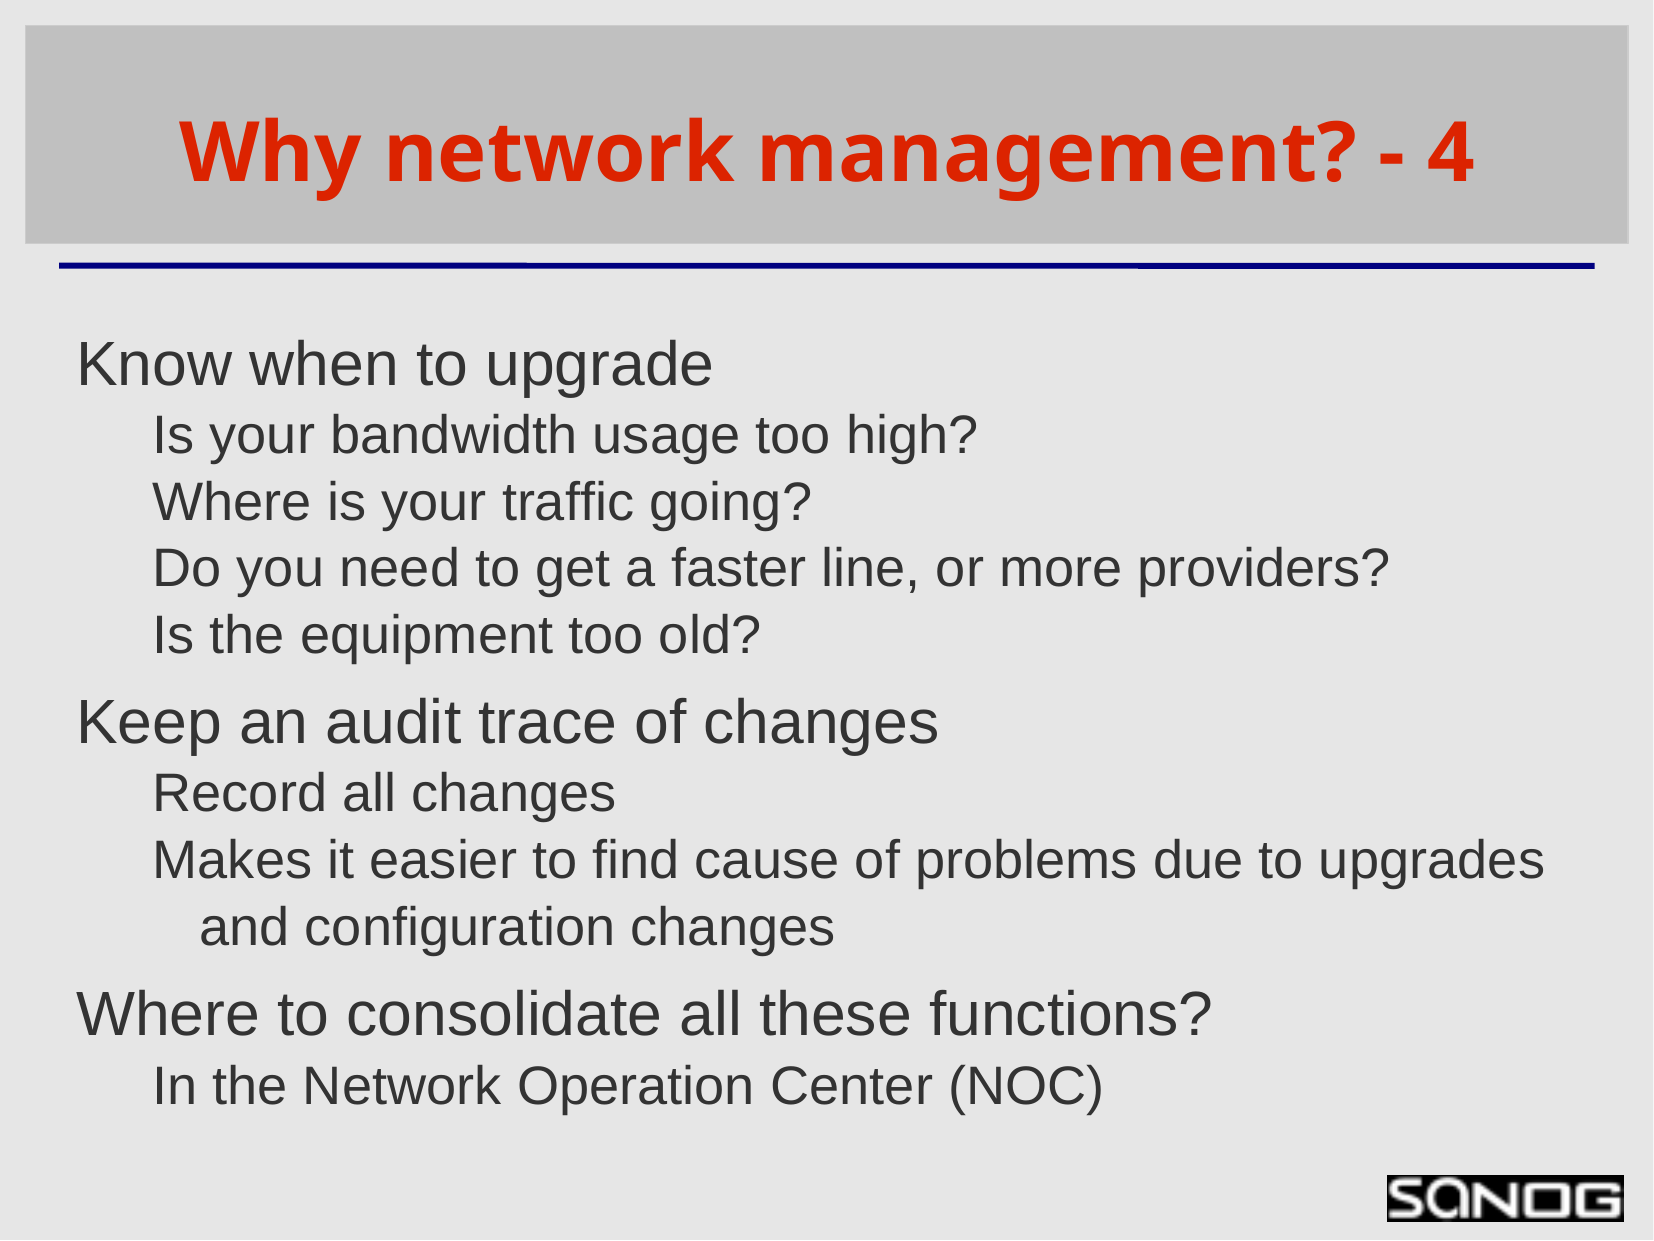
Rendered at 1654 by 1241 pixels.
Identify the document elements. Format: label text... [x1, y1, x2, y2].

title Why network management? - 4 [121, 46, 1534, 254]
list Know when to upgrade Is your bandwidth usage too high? Where is your traffic going? Do you need to get a faster line, or more providers? Is the equipment too old? Keep an audit trace of changes Record all changes Makes it easier to find cause of problems due to upgrades and configuration changes Where to consolidate all these functions? In the Network Operation Center (NOC)‏ [59, 322, 1595, 1202]
picture [1387, 1175, 1624, 1222]
